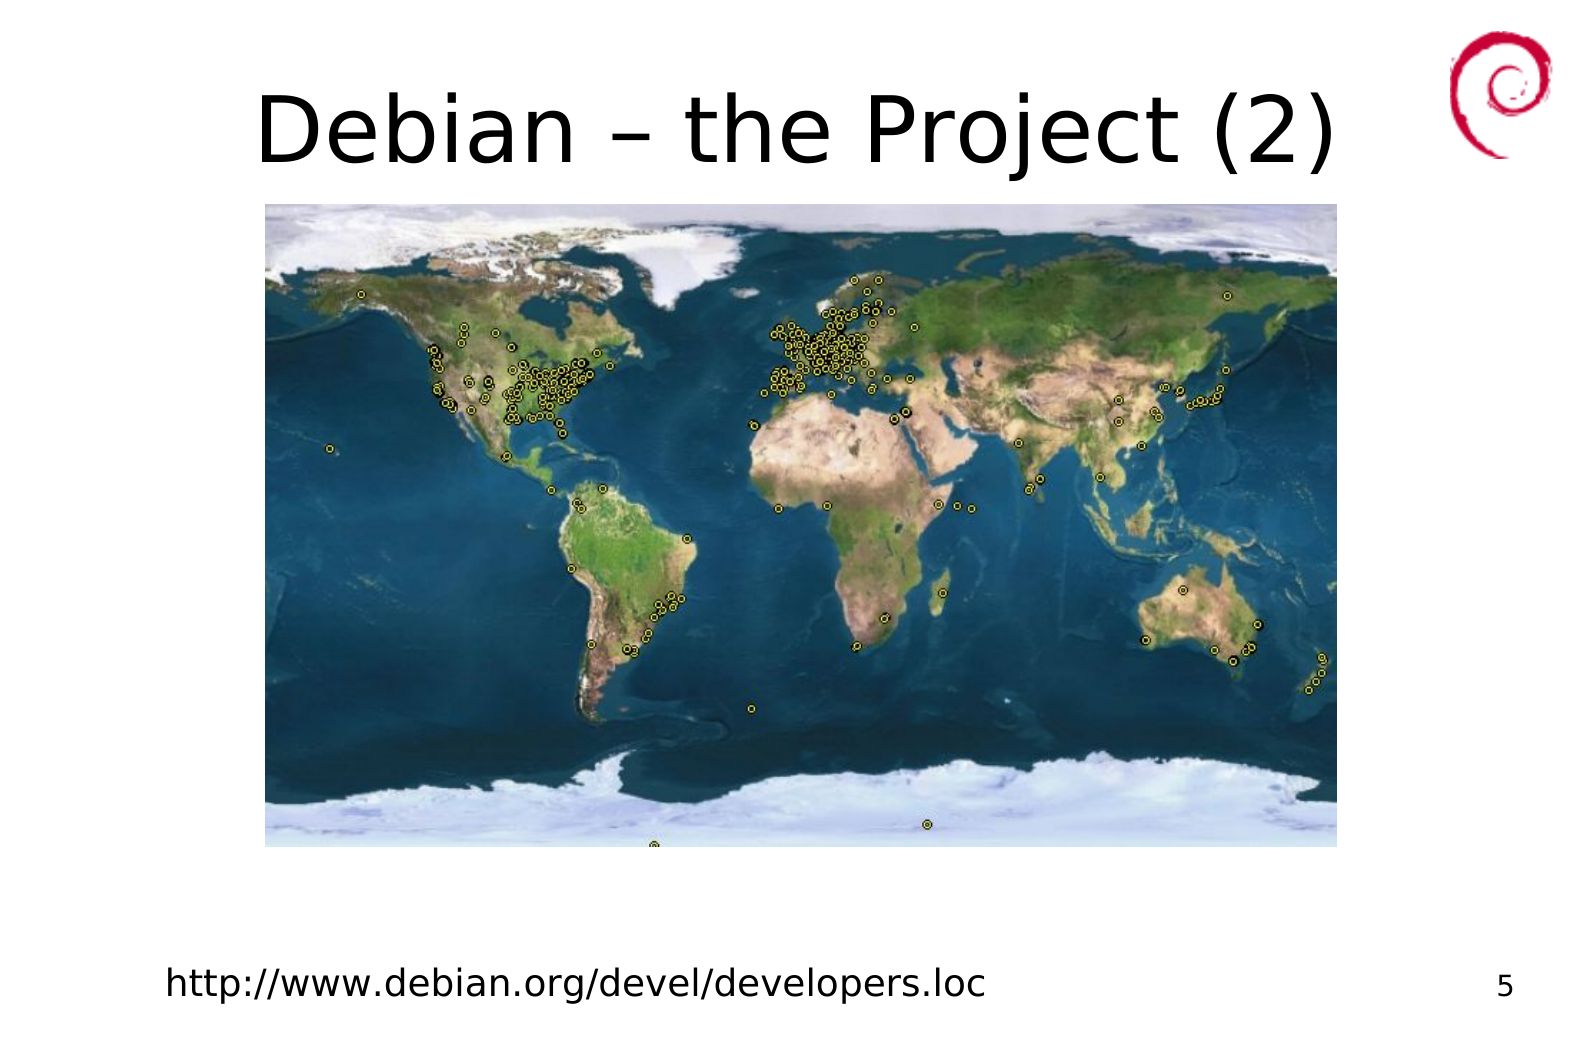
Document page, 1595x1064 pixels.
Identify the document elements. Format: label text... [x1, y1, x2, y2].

title Debian – the Project (2) [79, 42, 1515, 221]
picture [1450, 31, 1555, 159]
text_box http://www.debian.org/devel/developers.loc [150, 954, 1163, 1013]
picture [265, 204, 1337, 847]
